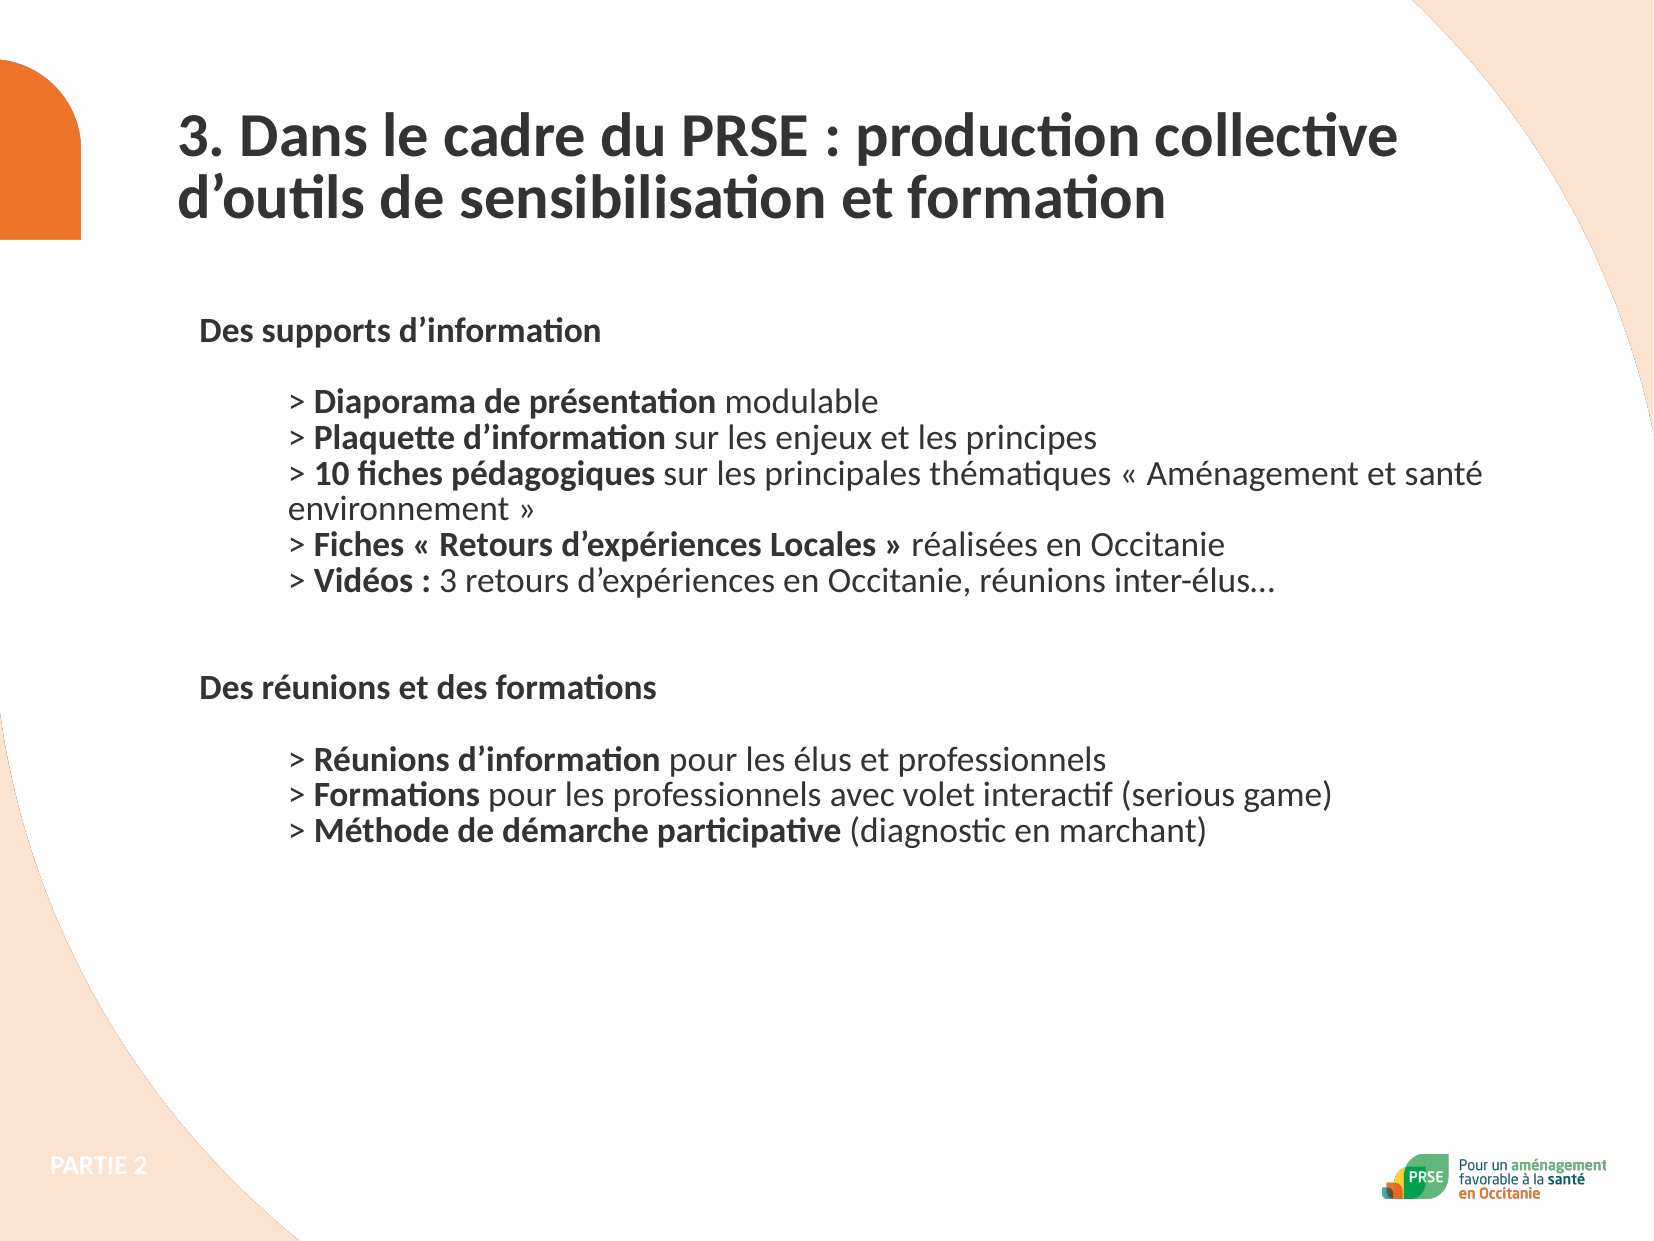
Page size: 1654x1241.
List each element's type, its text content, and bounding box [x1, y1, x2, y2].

text_box Des supports d’information > Diaporama de présentation modulable > Plaquette d’information sur les enjeux et les principes > 10 fiches pédagogiques sur les principales thématiques « Aménagement et santé environnement » > Fiches « Retours d’expériences Locales » réalisées en Occitanie > Vidéos : 3 retours d’expériences en Occitanie, réunions inter-élus… Des réunions et des formations > Réunions d’information pour les élus et professionnels > Formations pour les professionnels avec volet interactif (serious game) > Méthode de démarche participative (diagnostic en marchant) [184, 308, 1550, 1141]
picture [0, 0, 1654, 1241]
text_box PARTIE 2 [35, 1147, 308, 1195]
title 3. Dans le cadre du PRSE : production collective d’outils de sensibilisation et formation [177, 57, 1619, 287]
